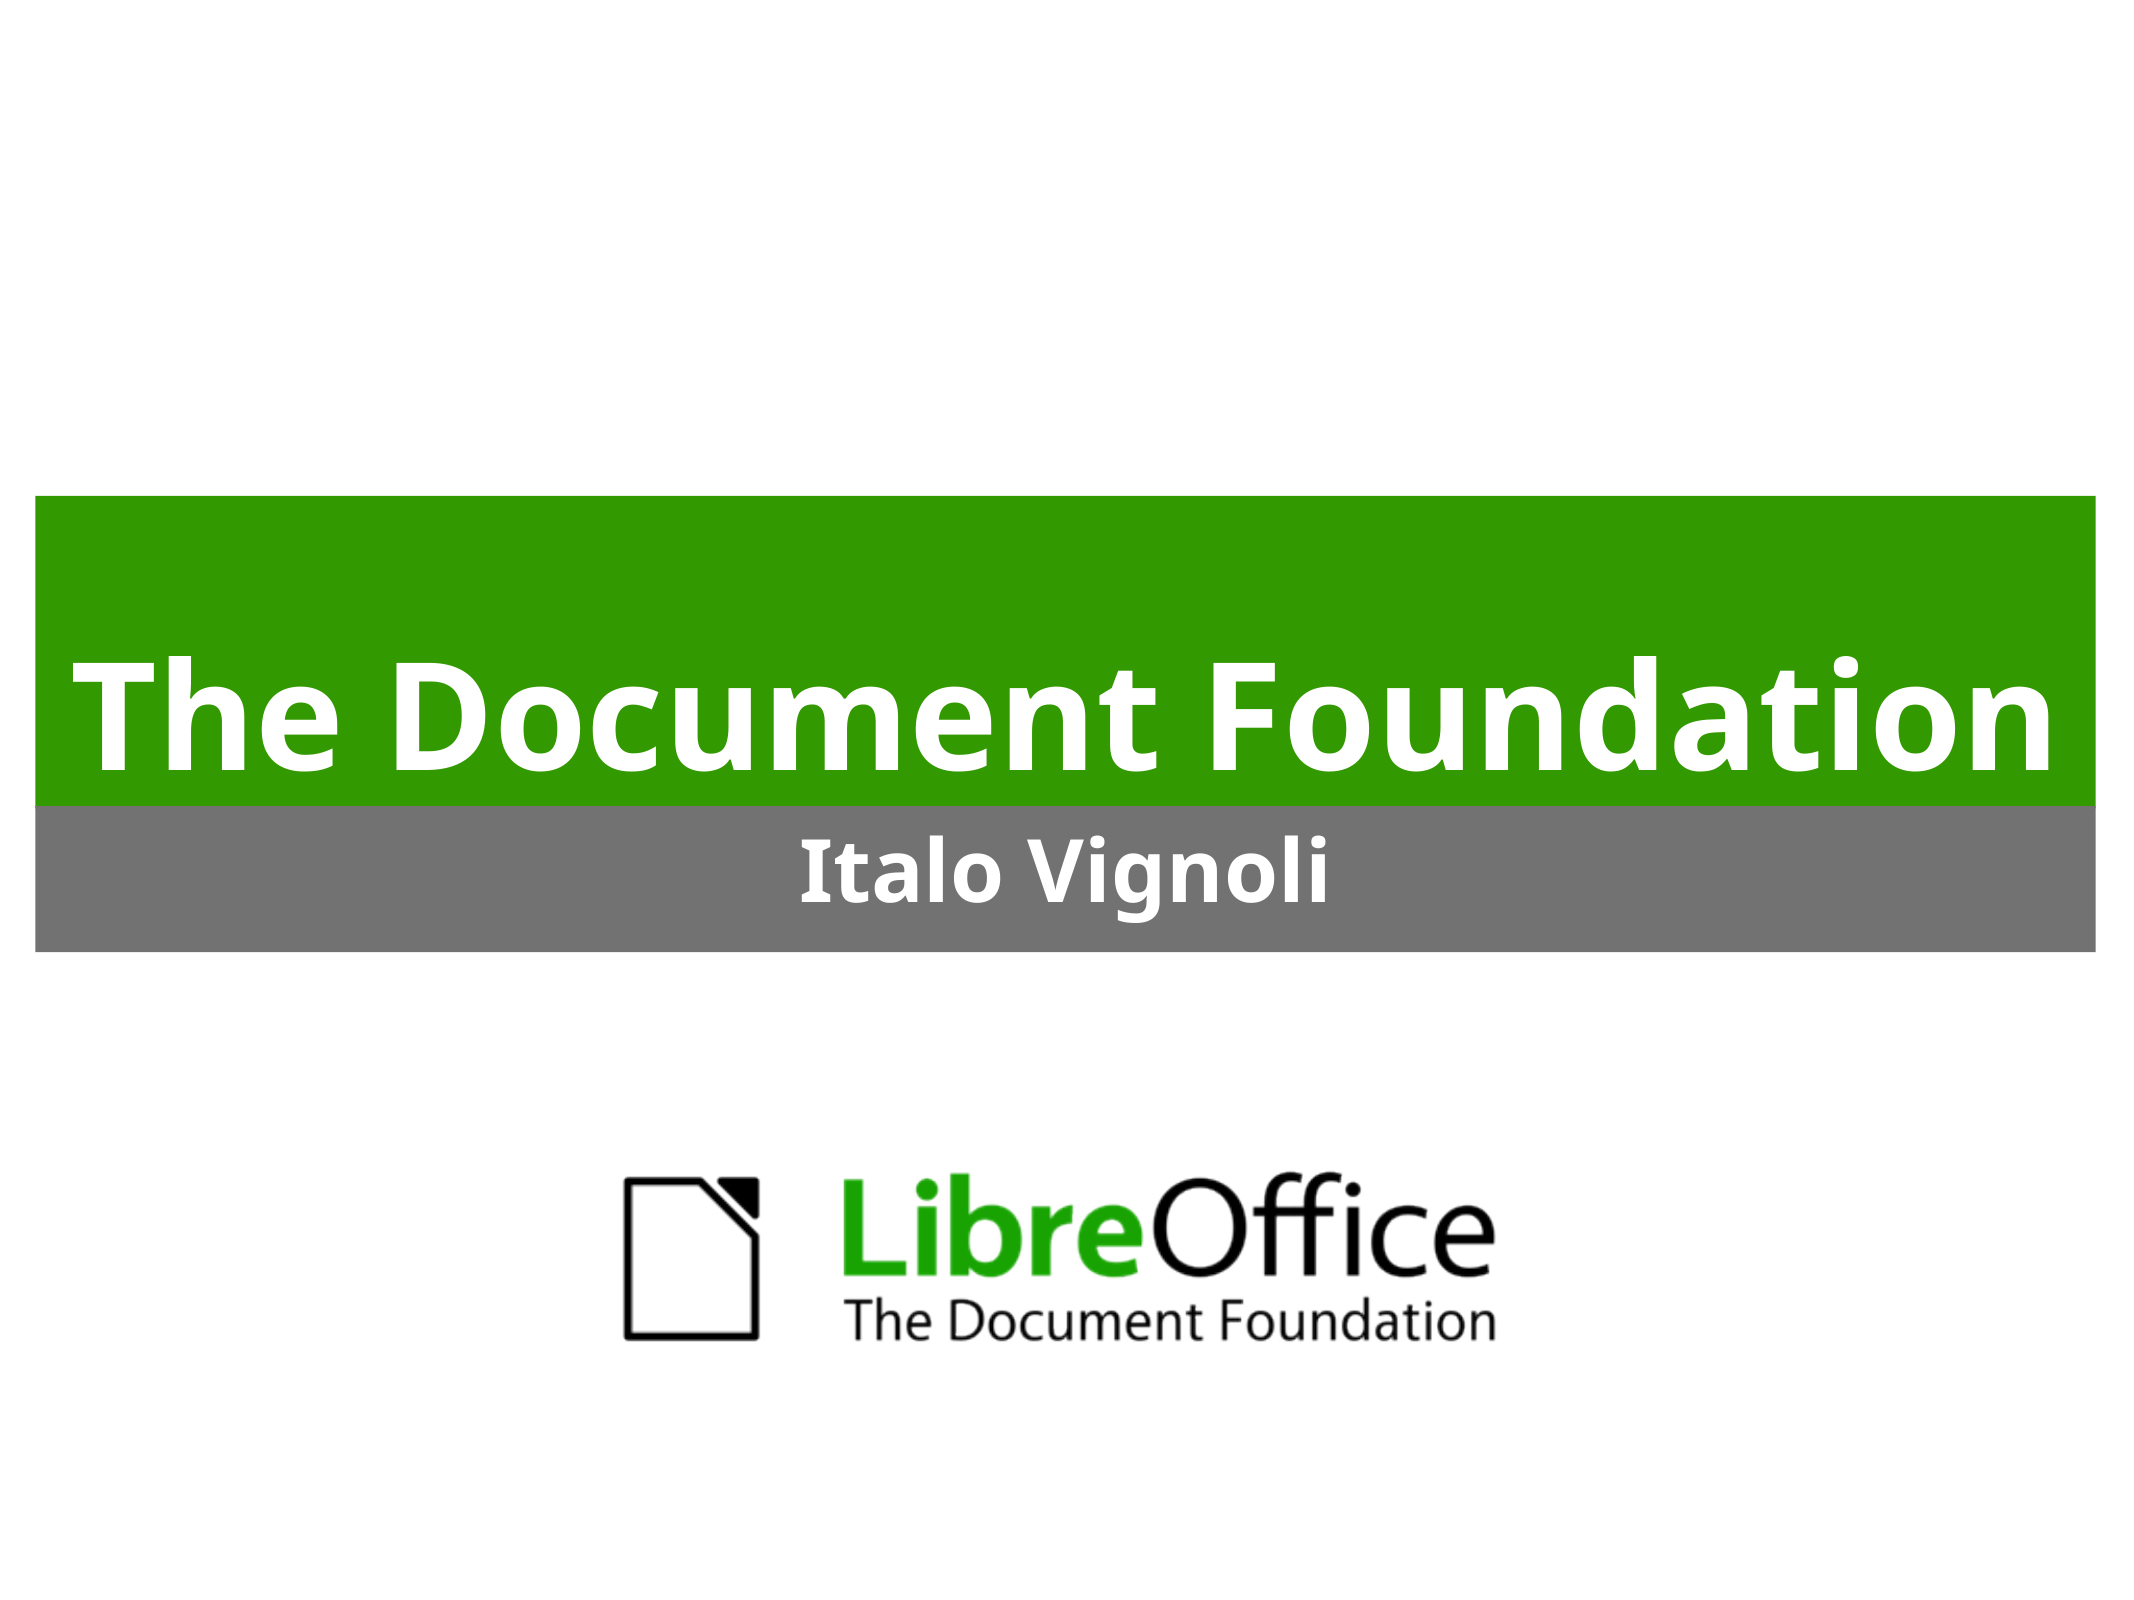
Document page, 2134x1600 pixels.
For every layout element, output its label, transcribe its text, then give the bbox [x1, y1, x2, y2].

picture [571, 1133, 1561, 1386]
list Italo Vignoli [35, 806, 2096, 953]
title The Document Foundation [35, 495, 2096, 806]
